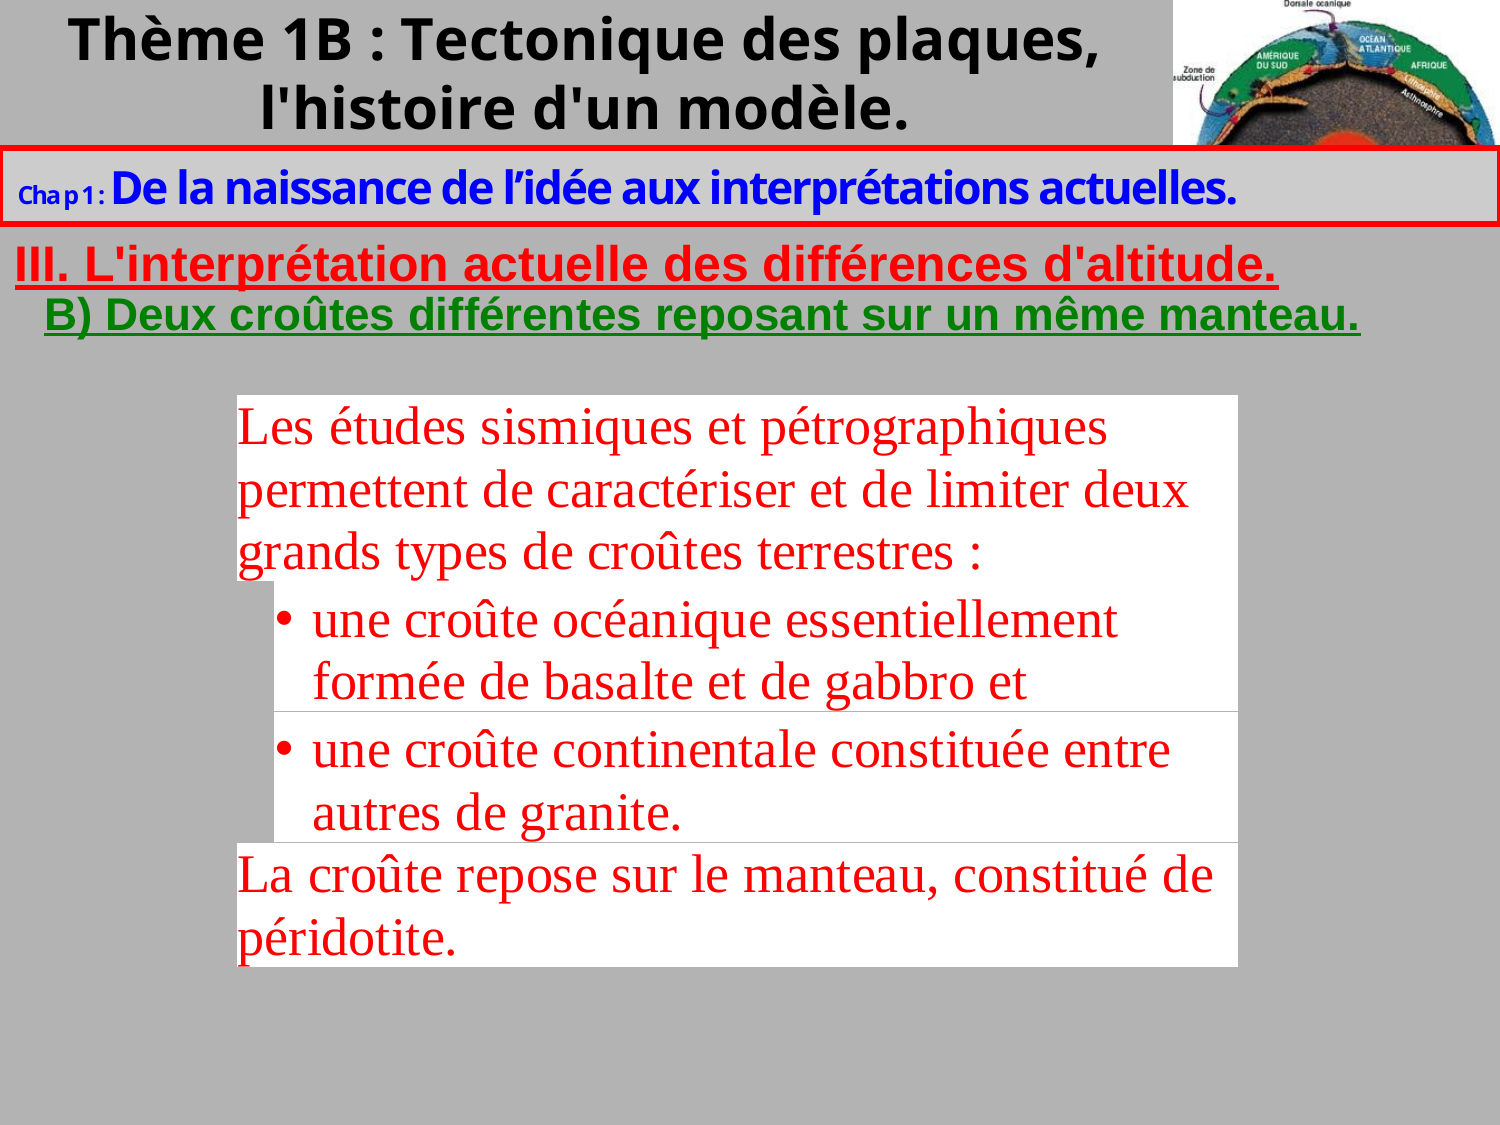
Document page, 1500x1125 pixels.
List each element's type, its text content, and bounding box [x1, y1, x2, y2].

text_box III. L'interprétation actuelle des différences d'altitude. [0, 224, 1418, 300]
picture [1173, 0, 1500, 147]
text_box B) Deux croûtes différentes reposant sur un même manteau. [29, 277, 118, 348]
text_box Cha p 1 : De la naissance de l’idée aux interprétations actuelles. [0, 147, 1500, 224]
chart [118, 275, 1494, 1035]
text_box Thème 1B : Tectonique des plaques, l'histoire d'un modèle. [0, 0, 1173, 147]
